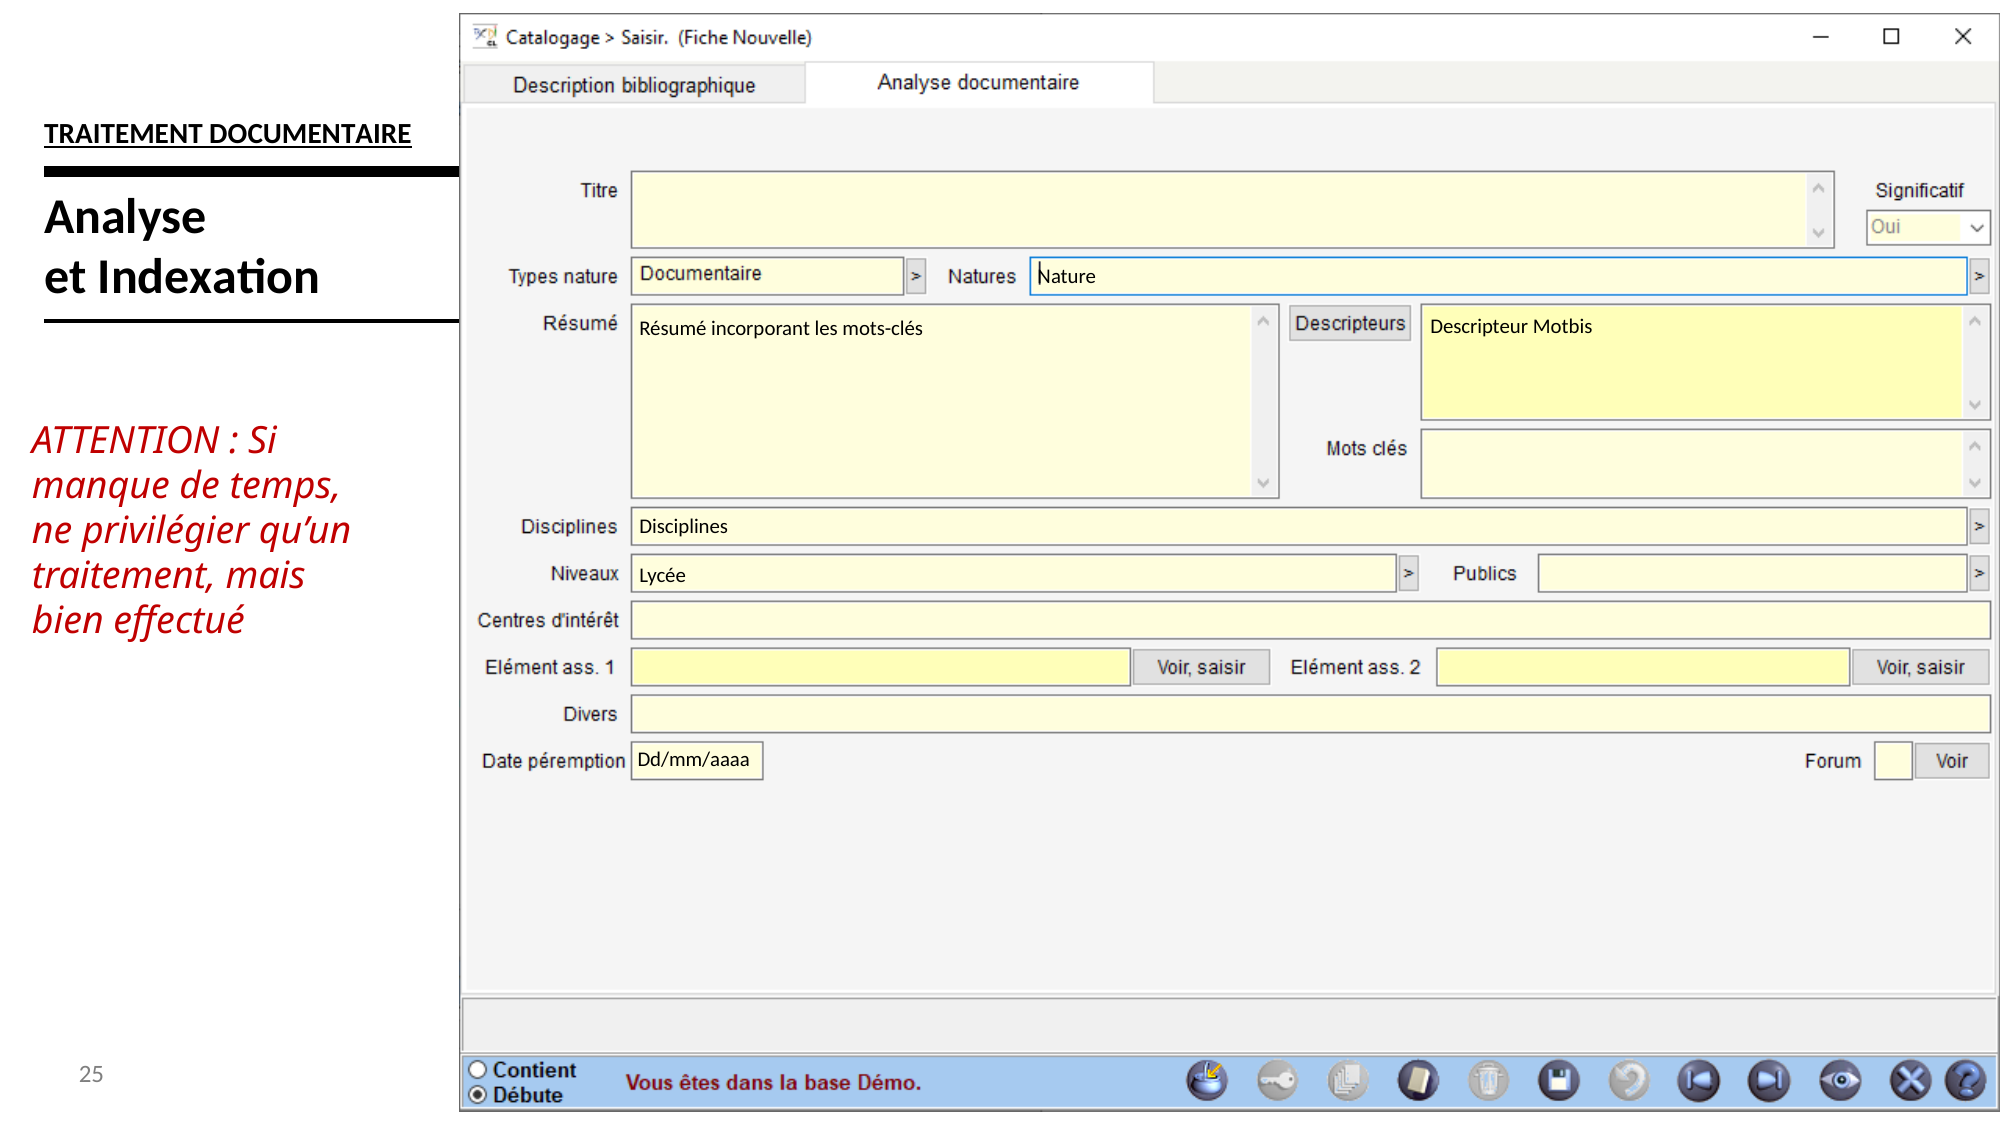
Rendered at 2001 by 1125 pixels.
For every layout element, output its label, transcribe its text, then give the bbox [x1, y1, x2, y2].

text_box Dd/mm/aaaa [637, 746, 756, 772]
picture [459, 13, 2000, 1112]
text_box TRAITEMENT DOCUMENTAIRE [44, 114, 415, 150]
text_box Résumé incorporant les mots-clés [639, 314, 1102, 340]
text_box Lycée [639, 562, 1102, 588]
text_box Analyse et Indexation [44, 183, 324, 305]
text_box [63, 1042, 514, 1103]
text_box ATTENTION : Si manque de temps, ne privilégier qu’un traitement, mais bien effectué [31, 408, 385, 651]
text_box Disciplines [639, 512, 1102, 538]
text_box Descripteur Motbis [1430, 312, 1893, 338]
text_box Nature [1037, 262, 1501, 288]
